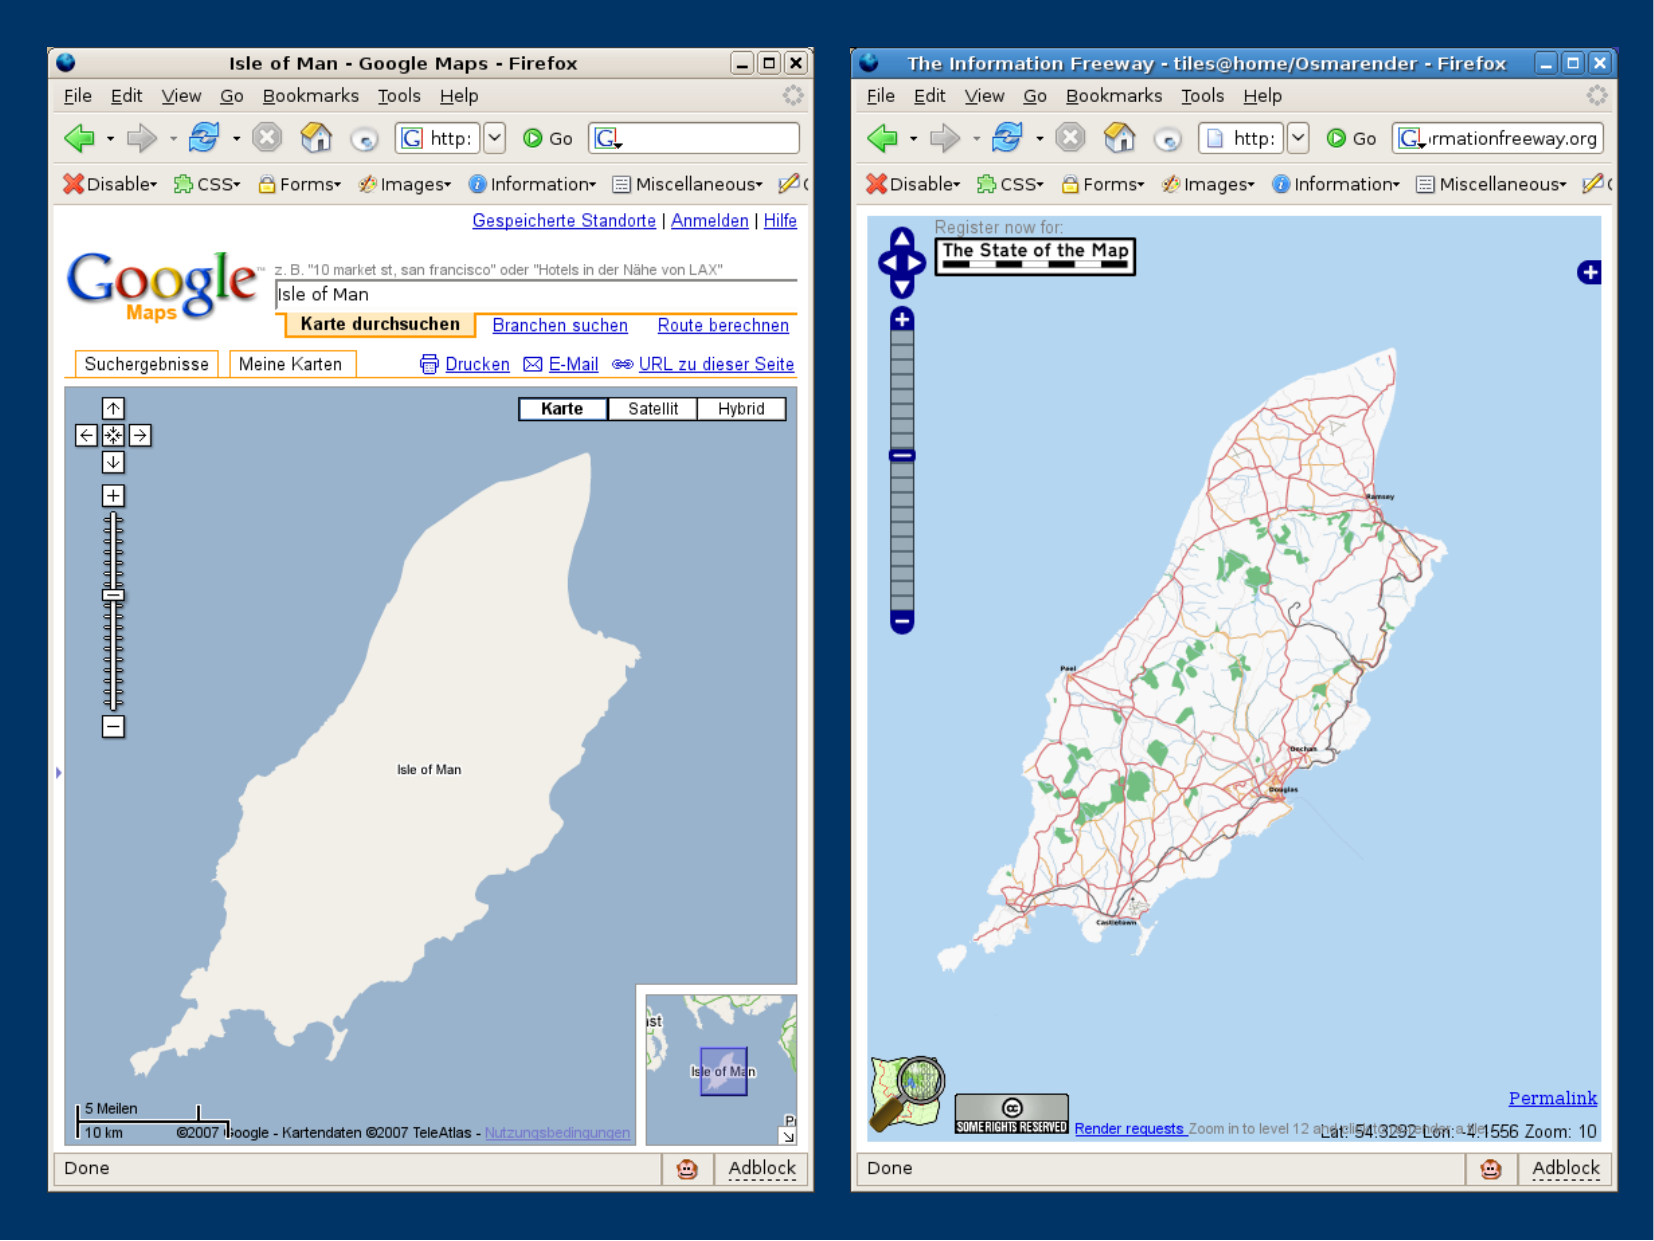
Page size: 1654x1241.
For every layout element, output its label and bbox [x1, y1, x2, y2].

picture [850, 47, 1619, 1193]
picture [47, 47, 815, 1193]
